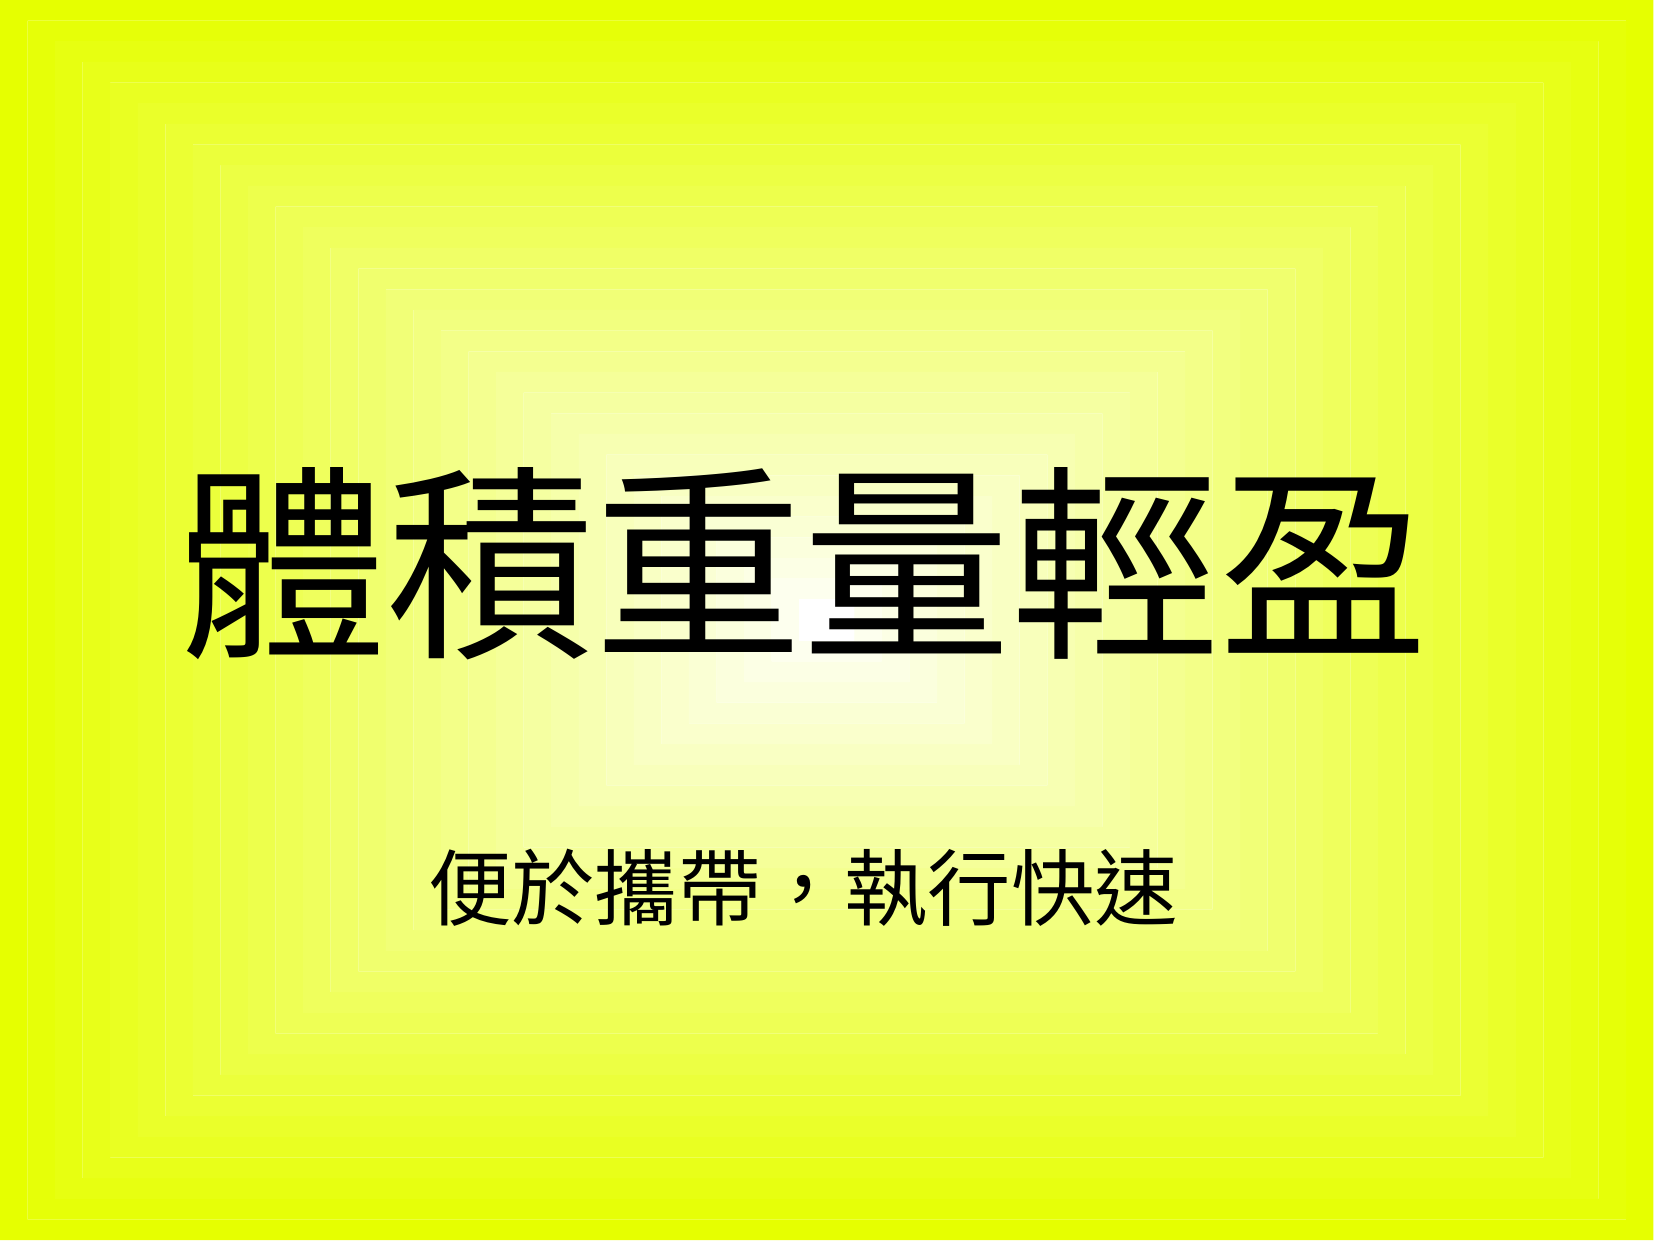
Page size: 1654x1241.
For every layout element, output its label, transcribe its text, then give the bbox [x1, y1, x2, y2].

title 體積重量輕盈 便於攜帶，執行快速 [59, 333, 1548, 709]
